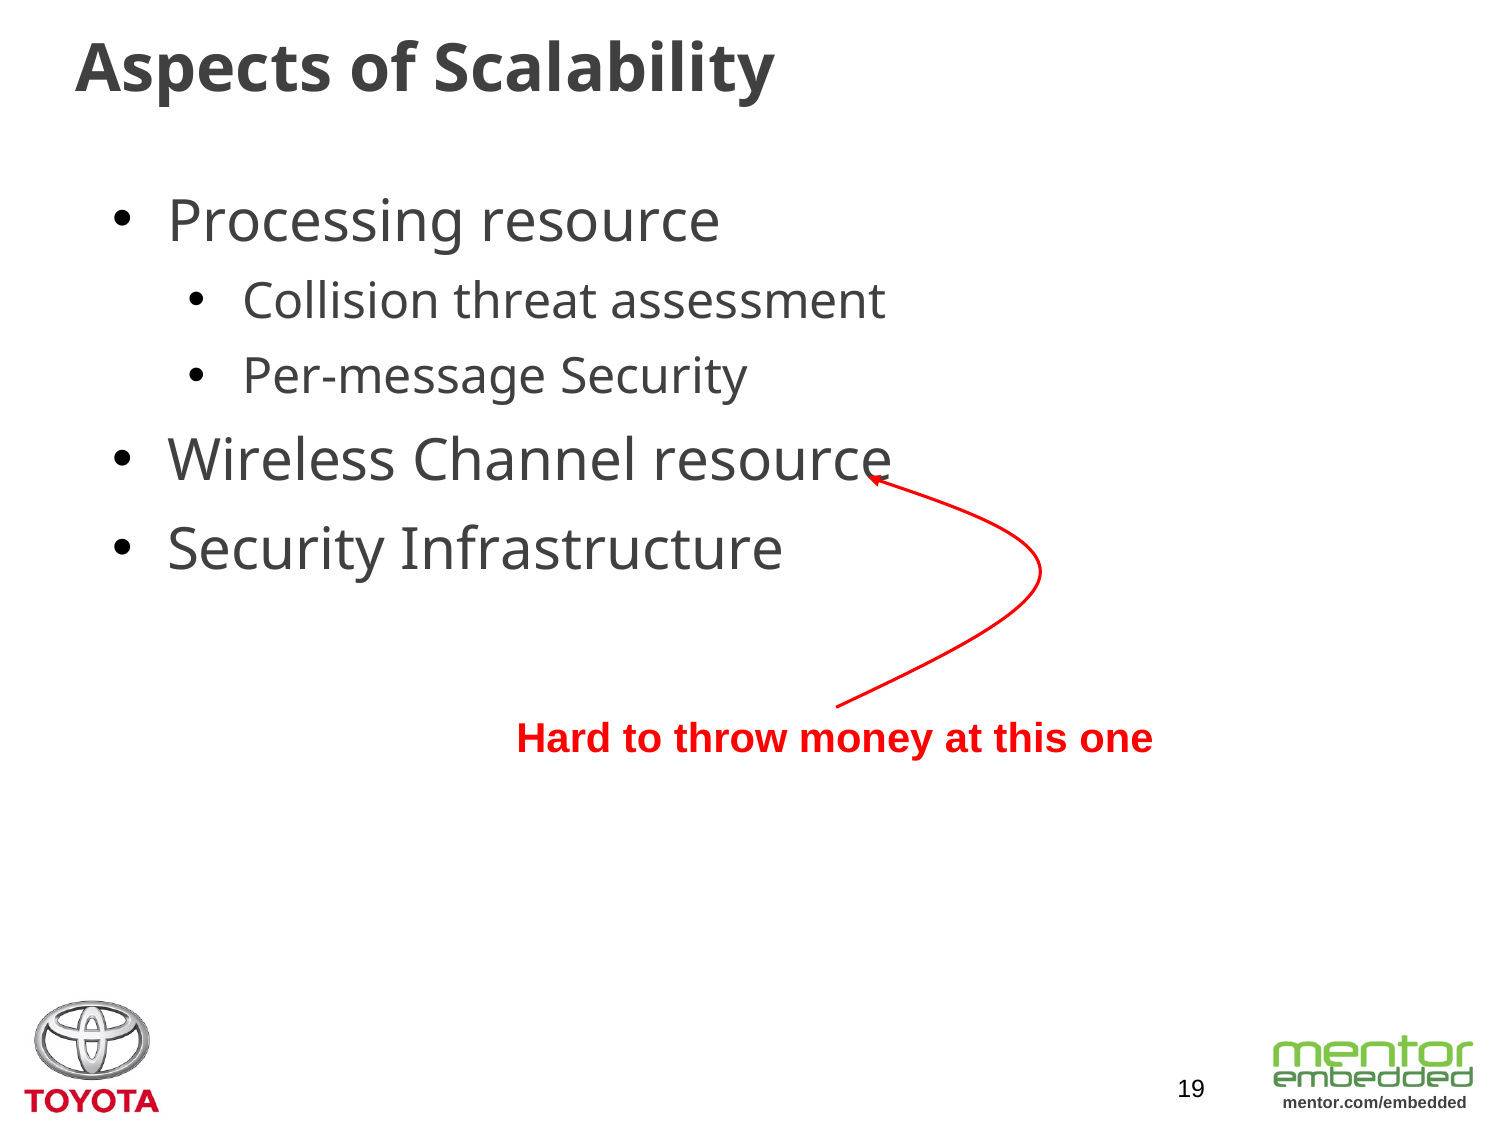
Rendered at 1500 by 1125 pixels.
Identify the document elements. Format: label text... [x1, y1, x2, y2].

text_box Hard to throw money at this one [499, 707, 1279, 770]
text_box Aspects of Scalability [0, 0, 1500, 113]
picture [24, 998, 163, 1114]
text_box Processing resource Collision threat assessment Per-message Security Wireless Channel resource Security Infrastructure [37, 174, 1388, 1064]
picture [1268, 1030, 1476, 1092]
